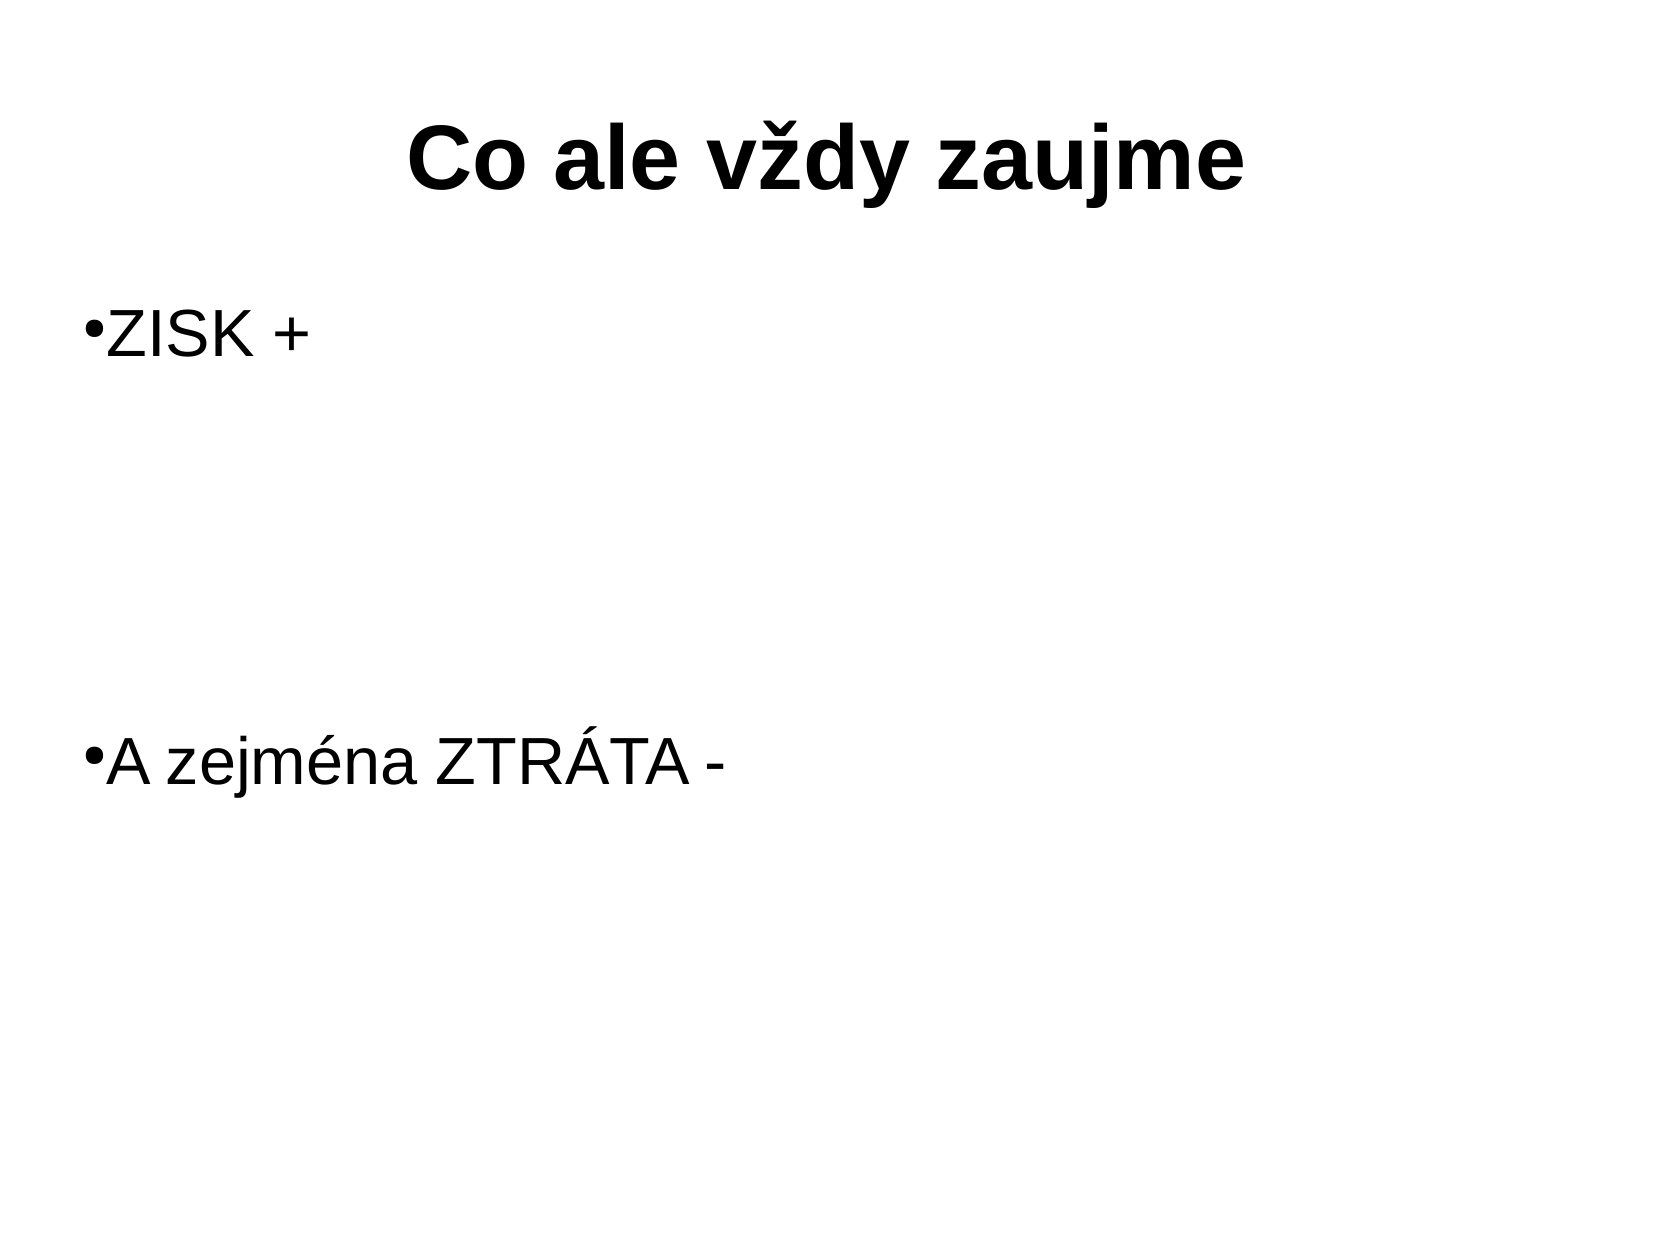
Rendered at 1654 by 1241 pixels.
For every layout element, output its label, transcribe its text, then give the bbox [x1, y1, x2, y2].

list A zejména ZTRÁTA - [82, 717, 1571, 1109]
title Co ale vždy zaujme [82, 49, 1571, 257]
list ZISK + [82, 290, 1571, 681]
